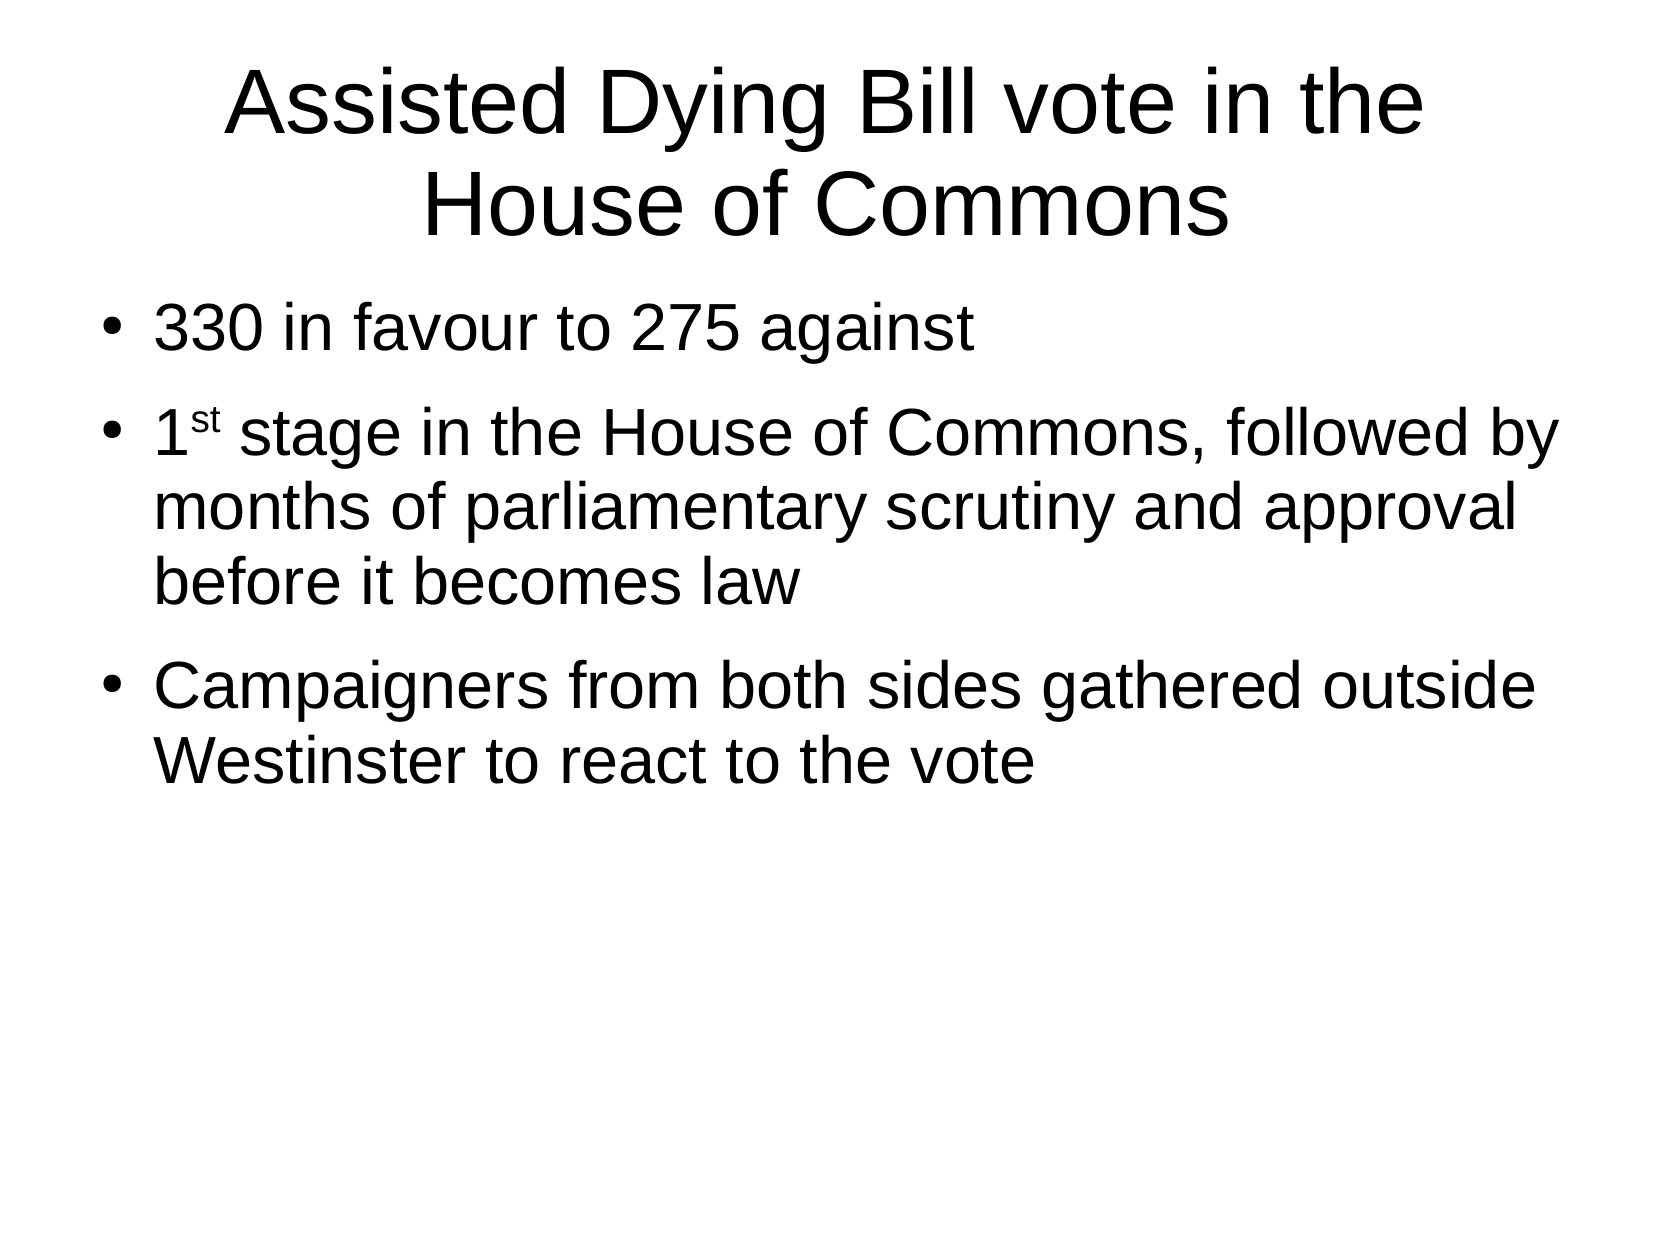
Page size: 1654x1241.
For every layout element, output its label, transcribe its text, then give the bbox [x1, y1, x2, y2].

title Assisted Dying Bill vote in the House of Commons [82, 49, 1571, 257]
list 330 in favour to 275 against 1st stage in the House of Commons, followed by months of parliamentary scrutiny and approval before it becomes law Campaigners from both sides gathered outside Westinster to react to the vote [82, 290, 1571, 1109]
